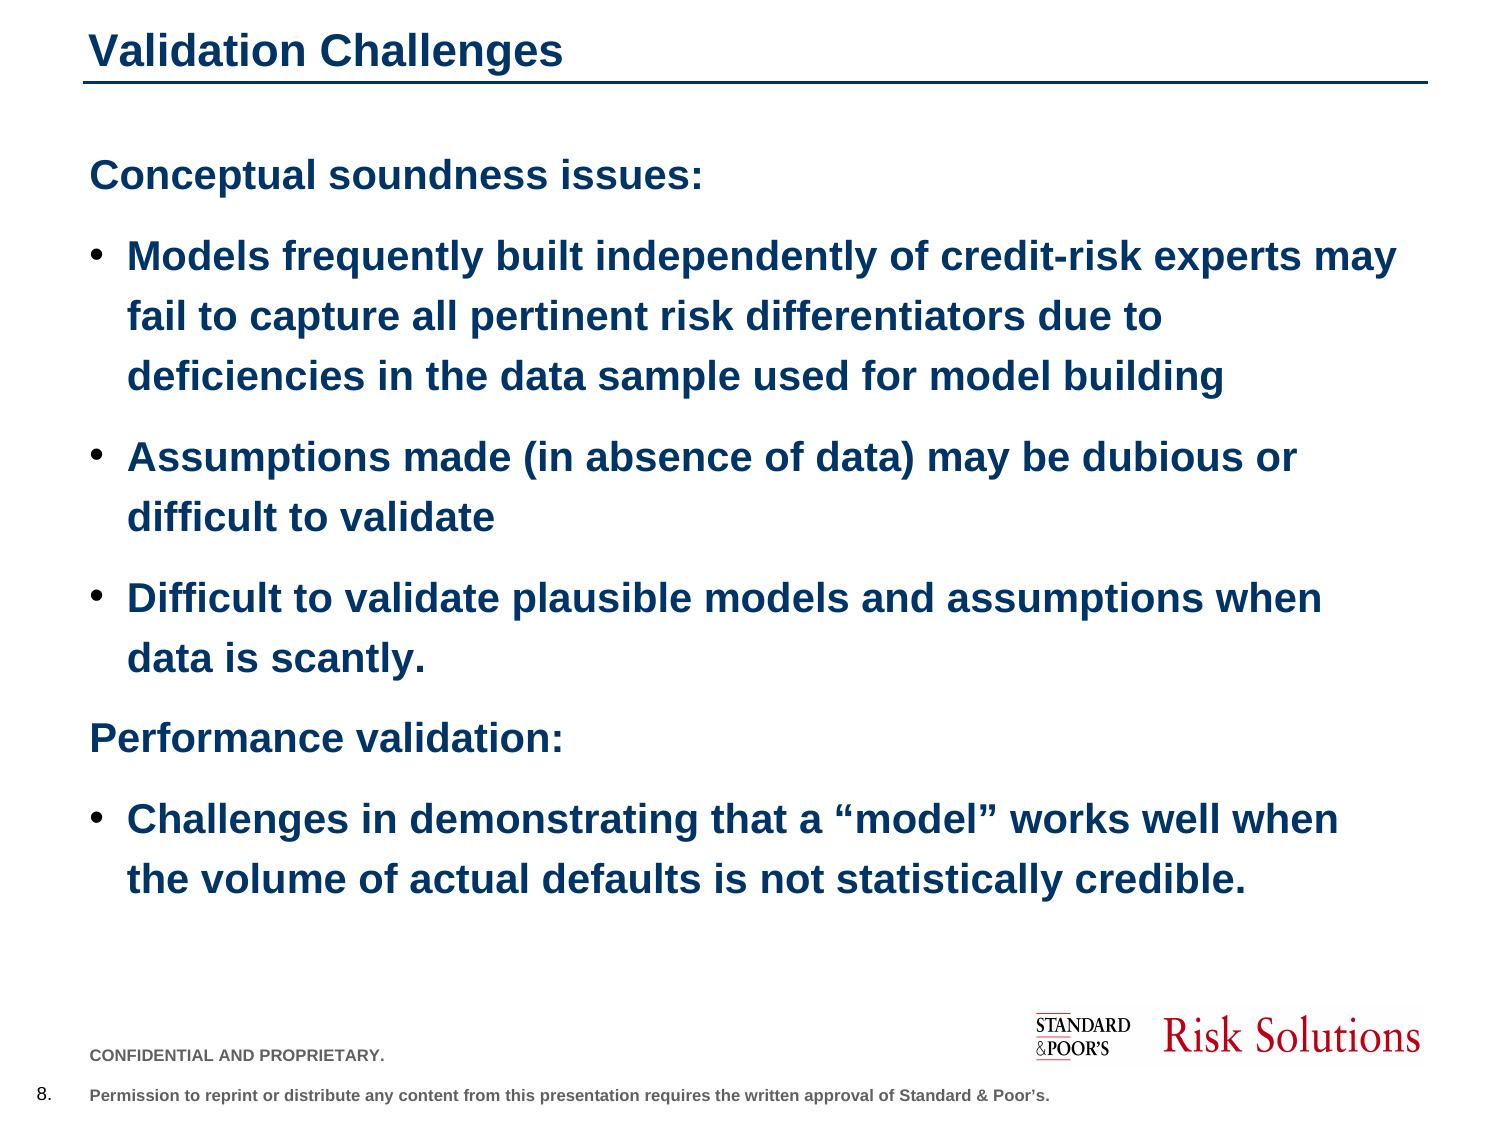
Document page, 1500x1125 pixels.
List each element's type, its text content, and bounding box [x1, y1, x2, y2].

list Conceptual soundness issues: Models frequently built independently of credit-risk experts may fail to capture all pertinent risk differentiators due to deficiencies in the data sample used for model building Assumptions made (in absence of data) may be dubious or difficult to validate Difficult to validate plausible models and assumptions when data is scantly. Performance validation: Challenges in demonstrating that a “model” works well when the volume of actual defaults is not statistically credible. [74, 130, 1426, 982]
title Validation Challenges [73, 8, 1429, 85]
picture [1029, 1004, 1424, 1067]
